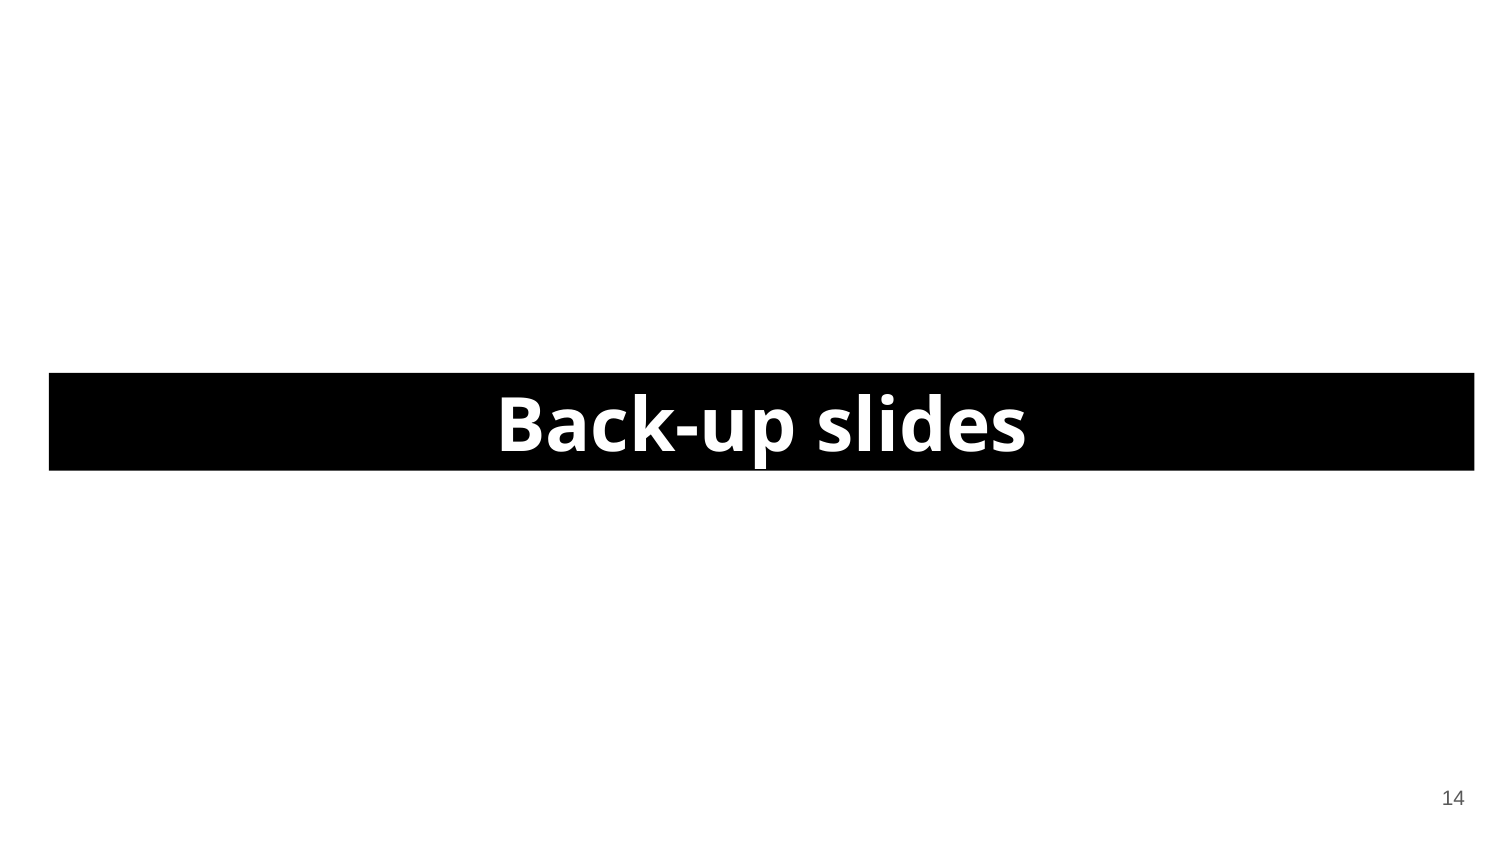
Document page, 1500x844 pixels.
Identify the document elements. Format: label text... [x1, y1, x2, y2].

slide_number <number> [1389, 764, 1480, 830]
title Back-up slides [48, 372, 1475, 471]
